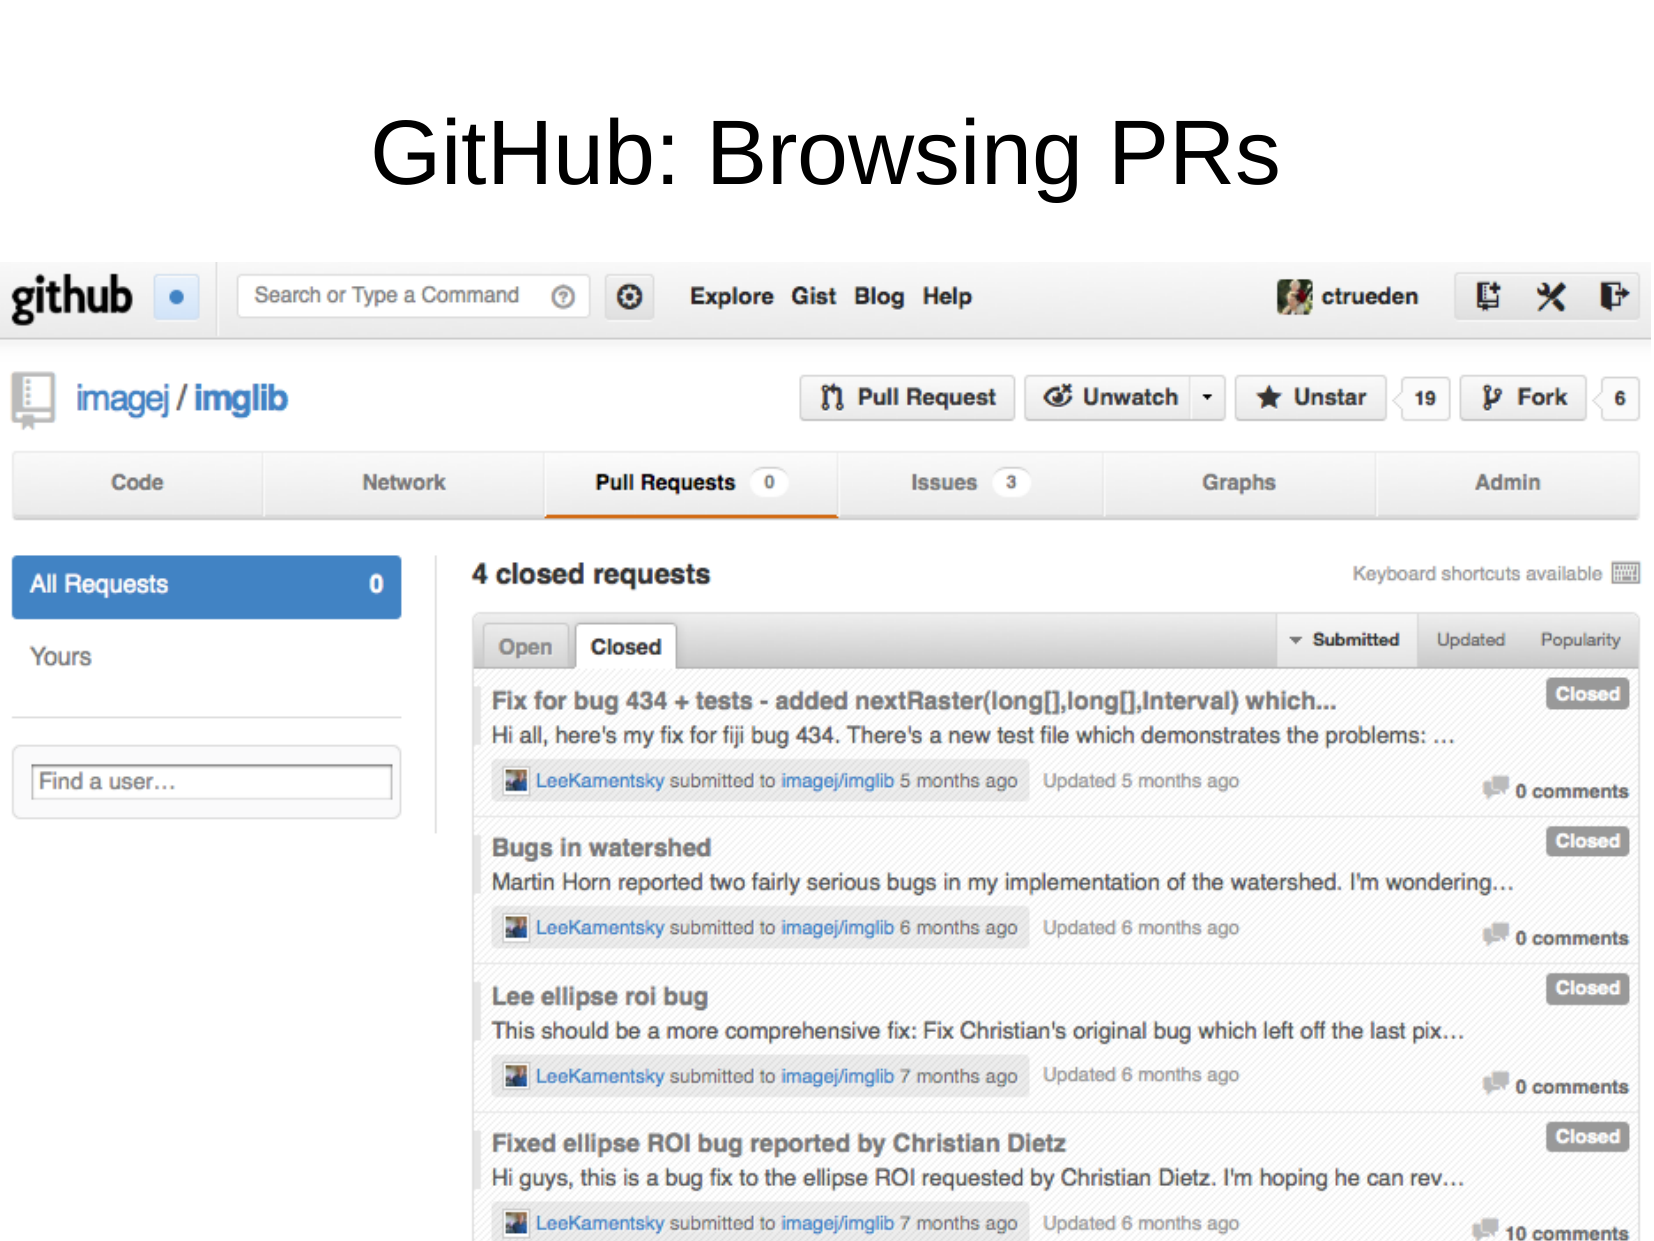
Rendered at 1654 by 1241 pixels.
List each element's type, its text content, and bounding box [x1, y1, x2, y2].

picture [0, 262, 1651, 1241]
title GitHub: Browsing PRs [82, 49, 1571, 257]
